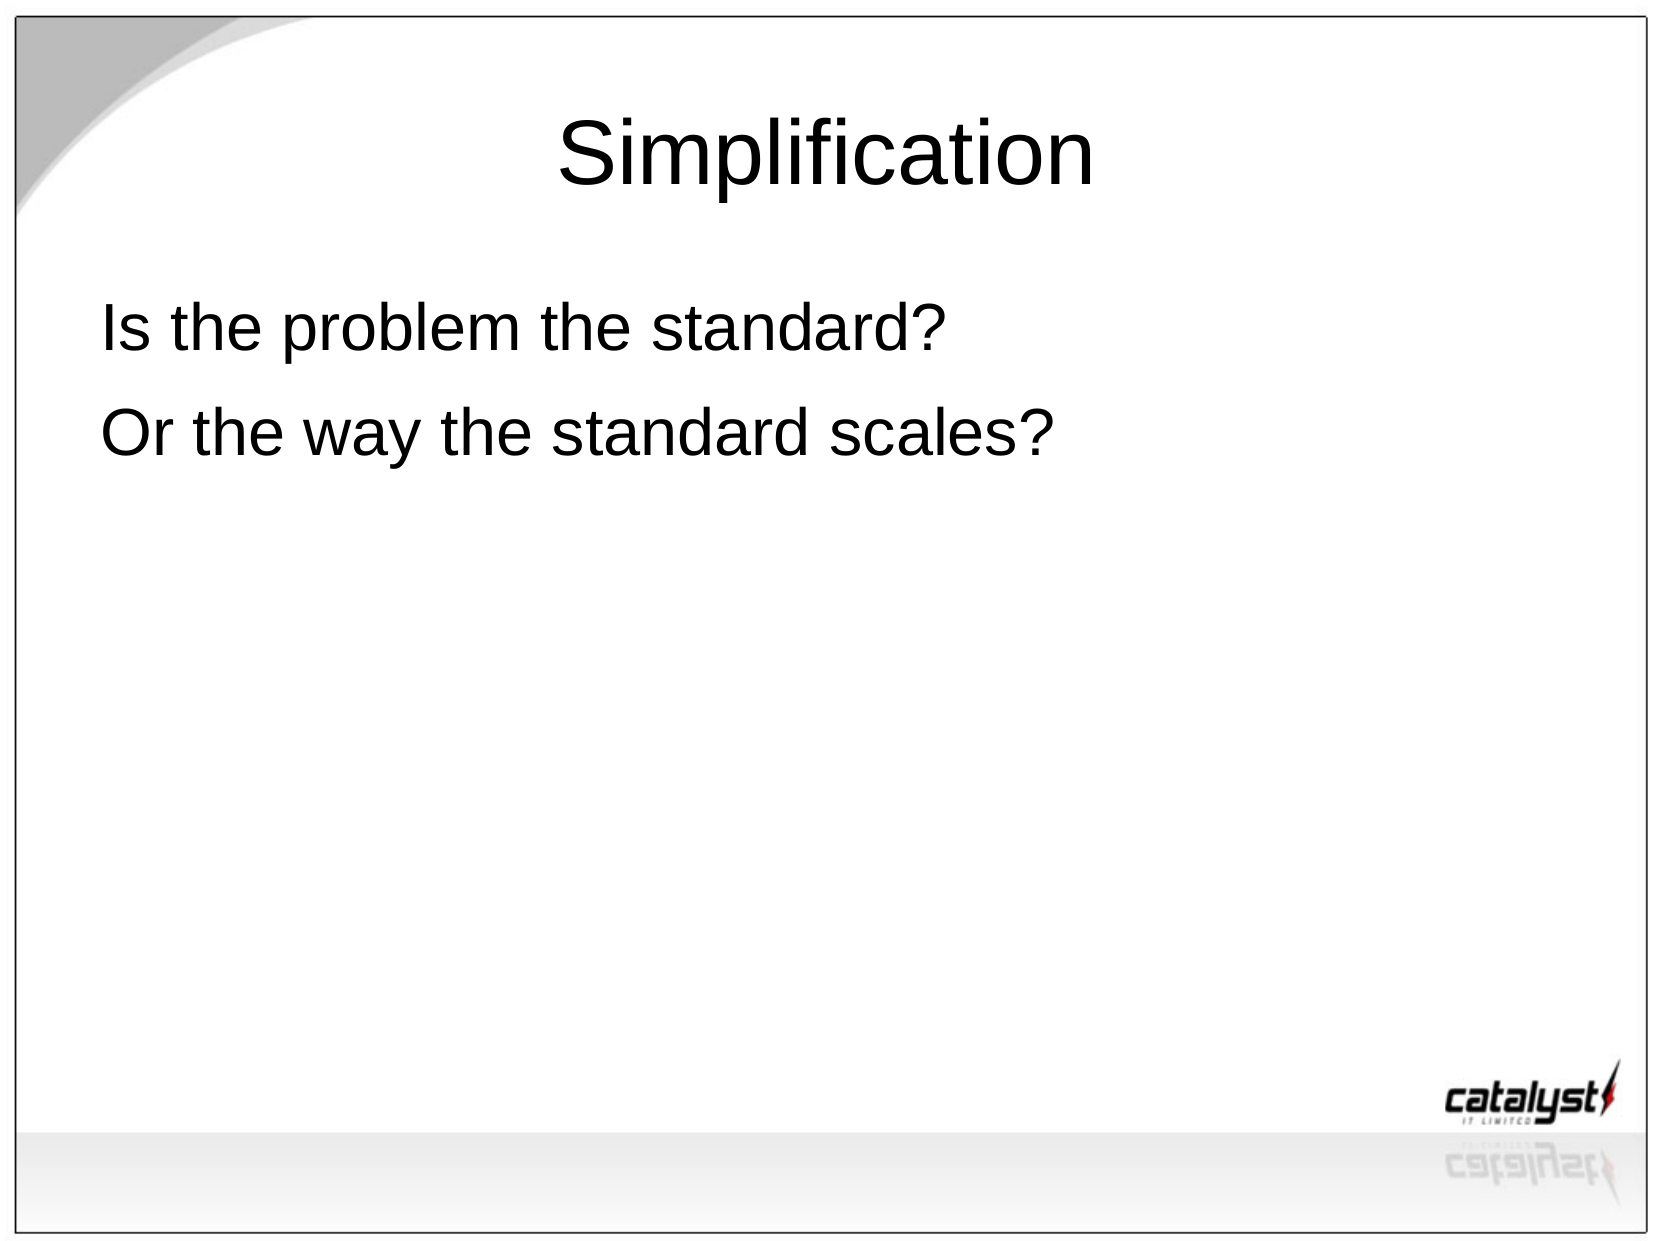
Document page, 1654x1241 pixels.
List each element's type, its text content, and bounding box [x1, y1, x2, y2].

picture [4, 5, 1654, 1241]
title Simplification [82, 56, 1571, 250]
list Is the problem the standard? Or the way the standard scales? [82, 290, 1571, 1094]
